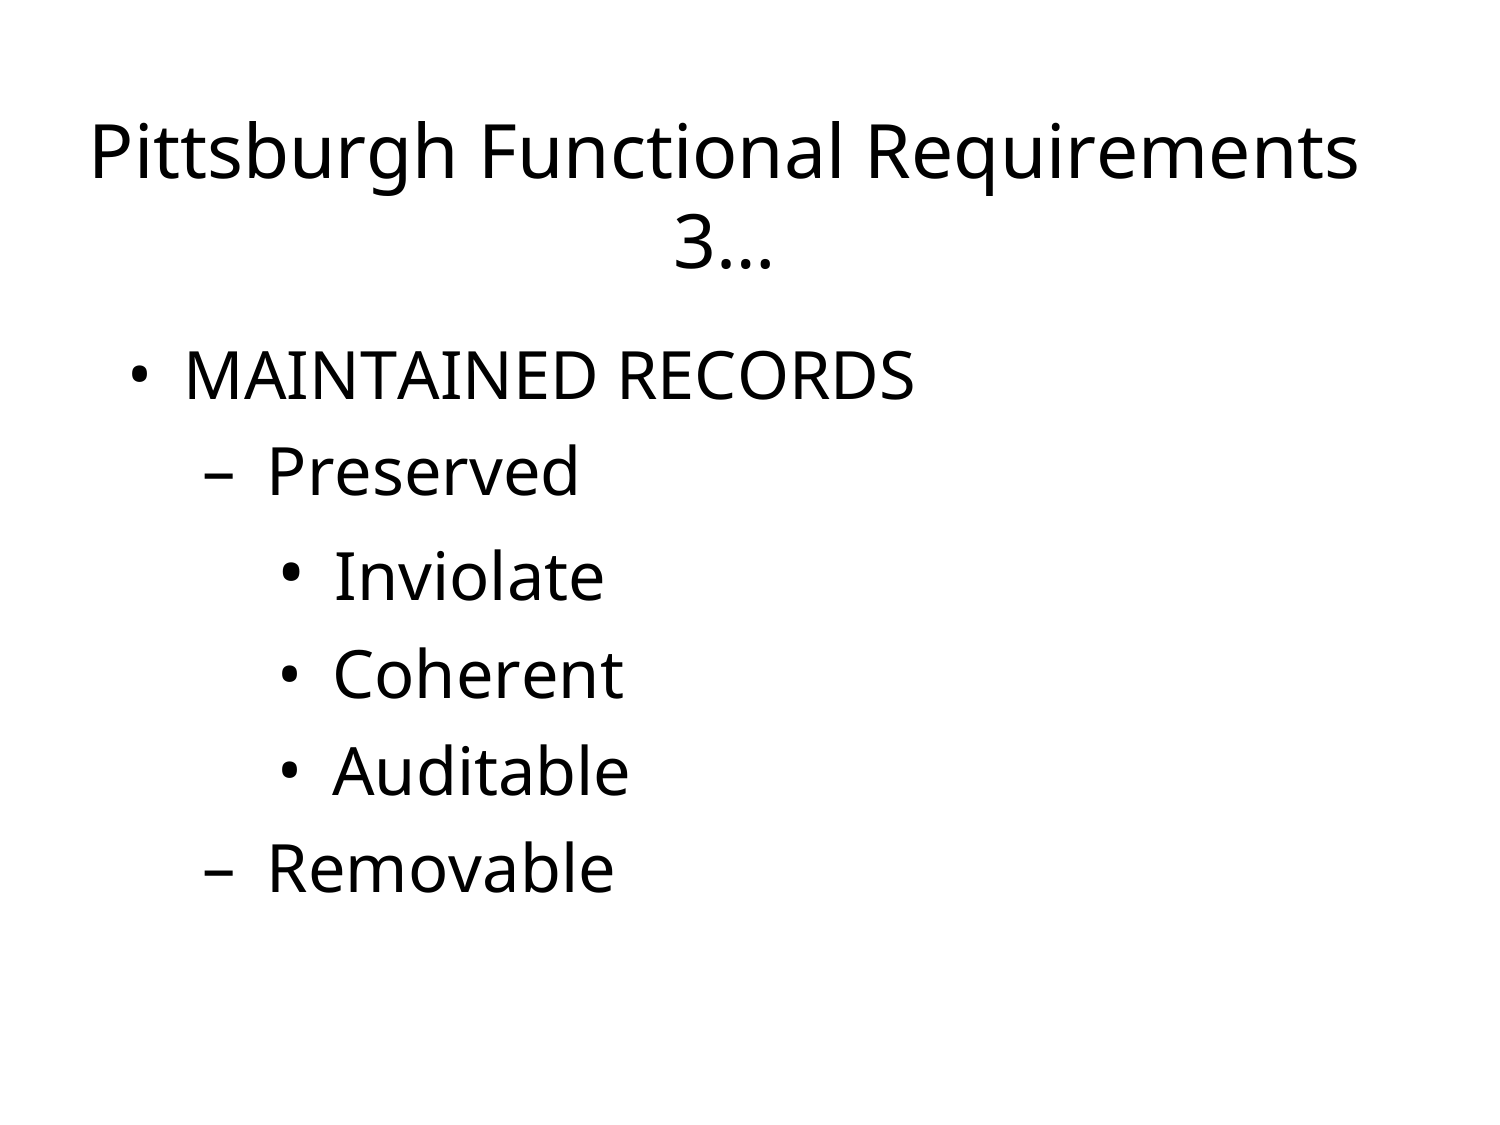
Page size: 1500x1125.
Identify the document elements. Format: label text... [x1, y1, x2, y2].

list MAINTAINED RECORDS Preserved Inviolate Coherent Auditable Removable [112, 324, 1388, 1001]
title Pittsburgh Functional Requirements 3… [62, 96, 1388, 292]
